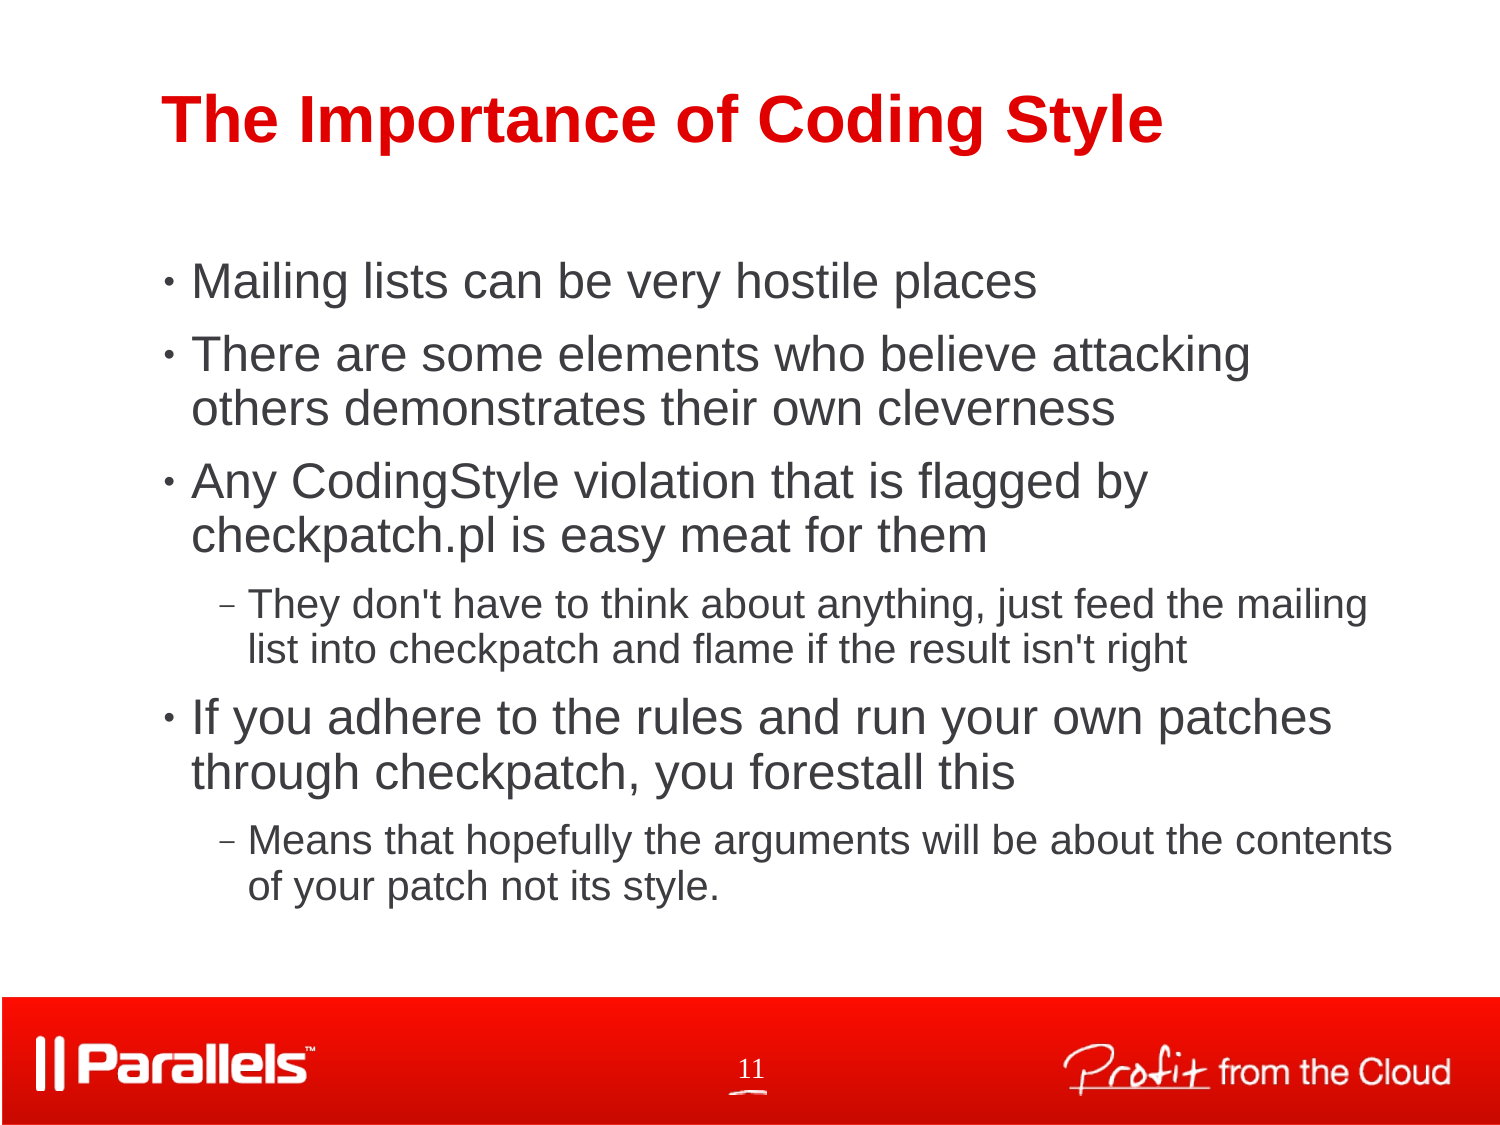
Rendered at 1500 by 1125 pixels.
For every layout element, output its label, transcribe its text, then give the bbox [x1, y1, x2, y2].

picture [1049, 1033, 1465, 1096]
picture [36, 1034, 318, 1091]
title The Importance of Coding Style [161, 41, 1383, 205]
picture [727, 1090, 767, 1095]
list Mailing lists can be very hostile places There are some elements who believe attacking others demonstrates their own cleverness Any CodingStyle violation that is flagged by checkpatch.pl is easy meat for them They don't have to think about anything, just feed the mailing list into checkpatch and flame if the result isn't right If you adhere to the rules and run your own patches through checkpatch, you forestall this Means that hopefully the arguments will be about the contents of your patch not its style. [163, 254, 1404, 998]
